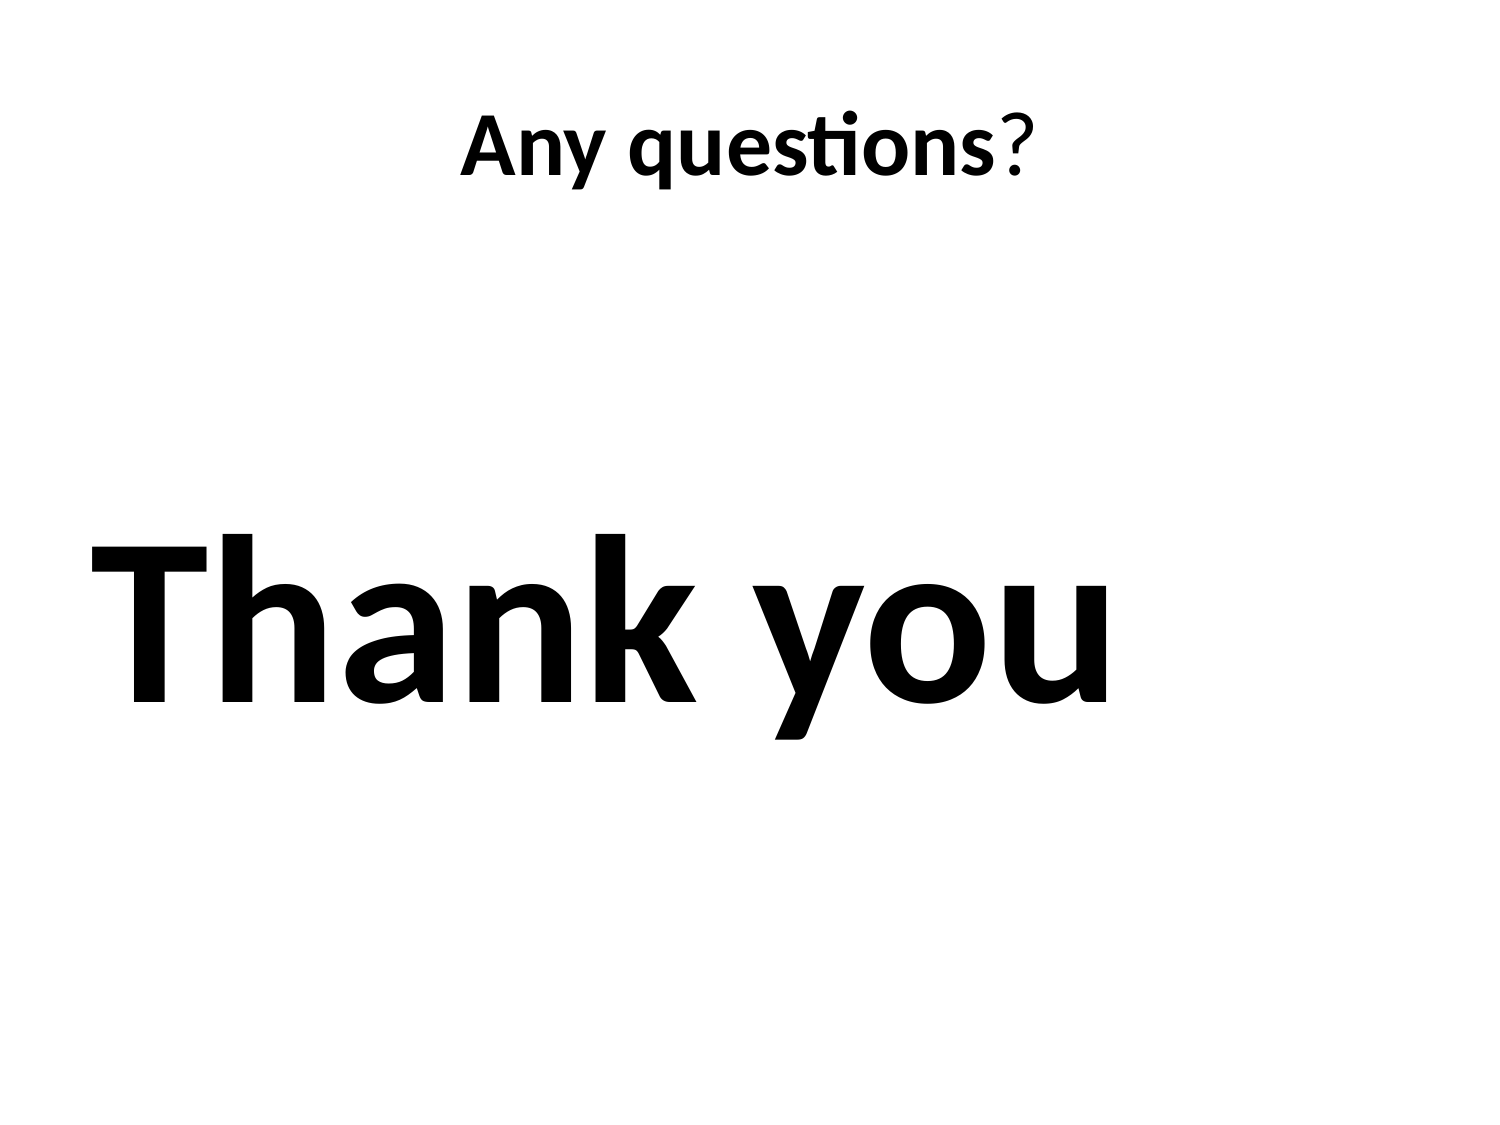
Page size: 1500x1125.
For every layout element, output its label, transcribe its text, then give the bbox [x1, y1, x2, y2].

list Thank you [75, 262, 1426, 1005]
title Any questions? [75, 45, 1426, 233]
